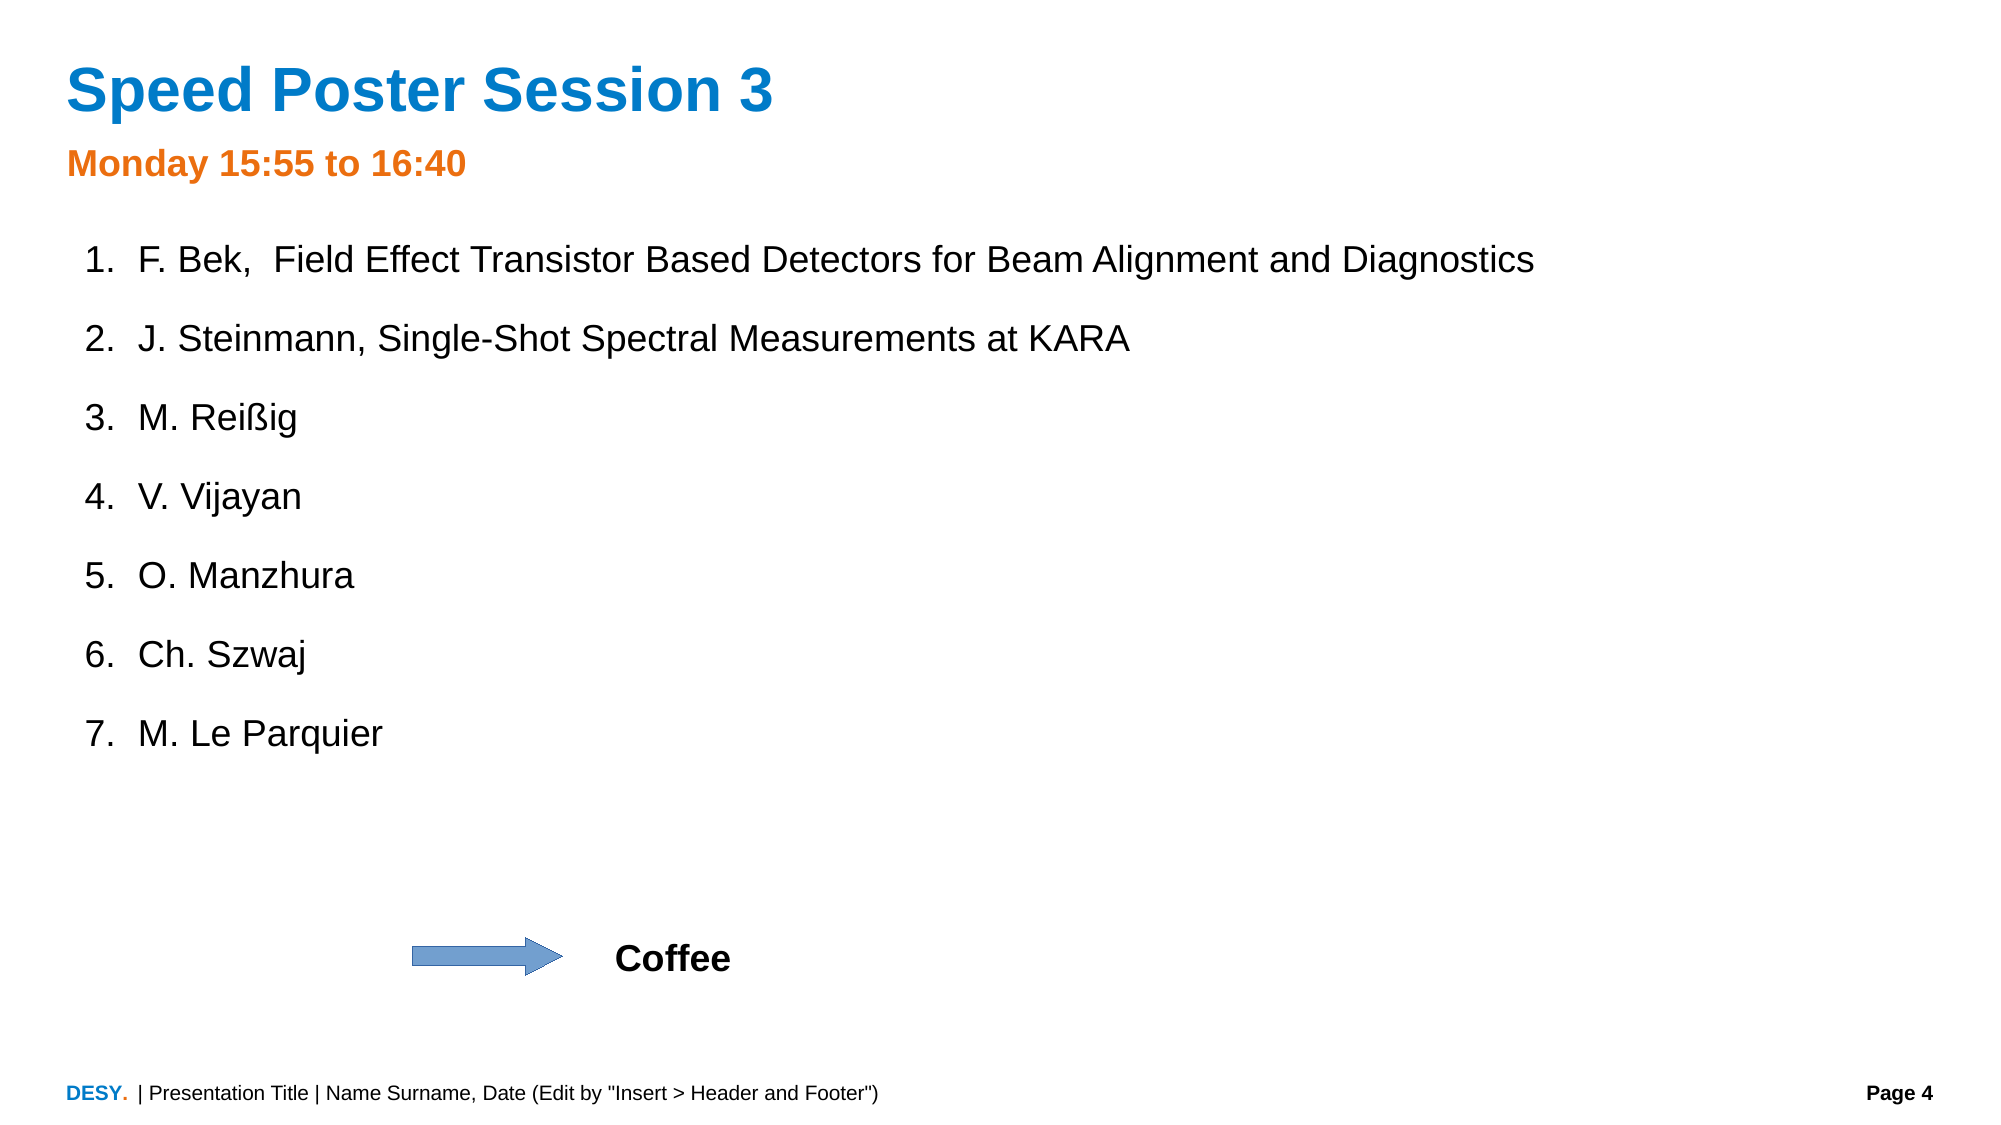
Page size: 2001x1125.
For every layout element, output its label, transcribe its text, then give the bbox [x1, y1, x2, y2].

text_box Coffee [600, 929, 915, 987]
title Speed Poster Session 3 [66, 57, 1933, 132]
list F. Bek, Field Effect Transistor Based Detectors for Beam Alignment and Diagnostics J. Steinmann, Single-Shot Spectral Measurements at KARA M. Reißig V. Vijayan O. Manzhura Ch. Szwaj M. Le Parquier [66, 230, 1876, 863]
text_box [412, 937, 563, 976]
list Monday 15:55 to 16:40 [66, 134, 1933, 197]
